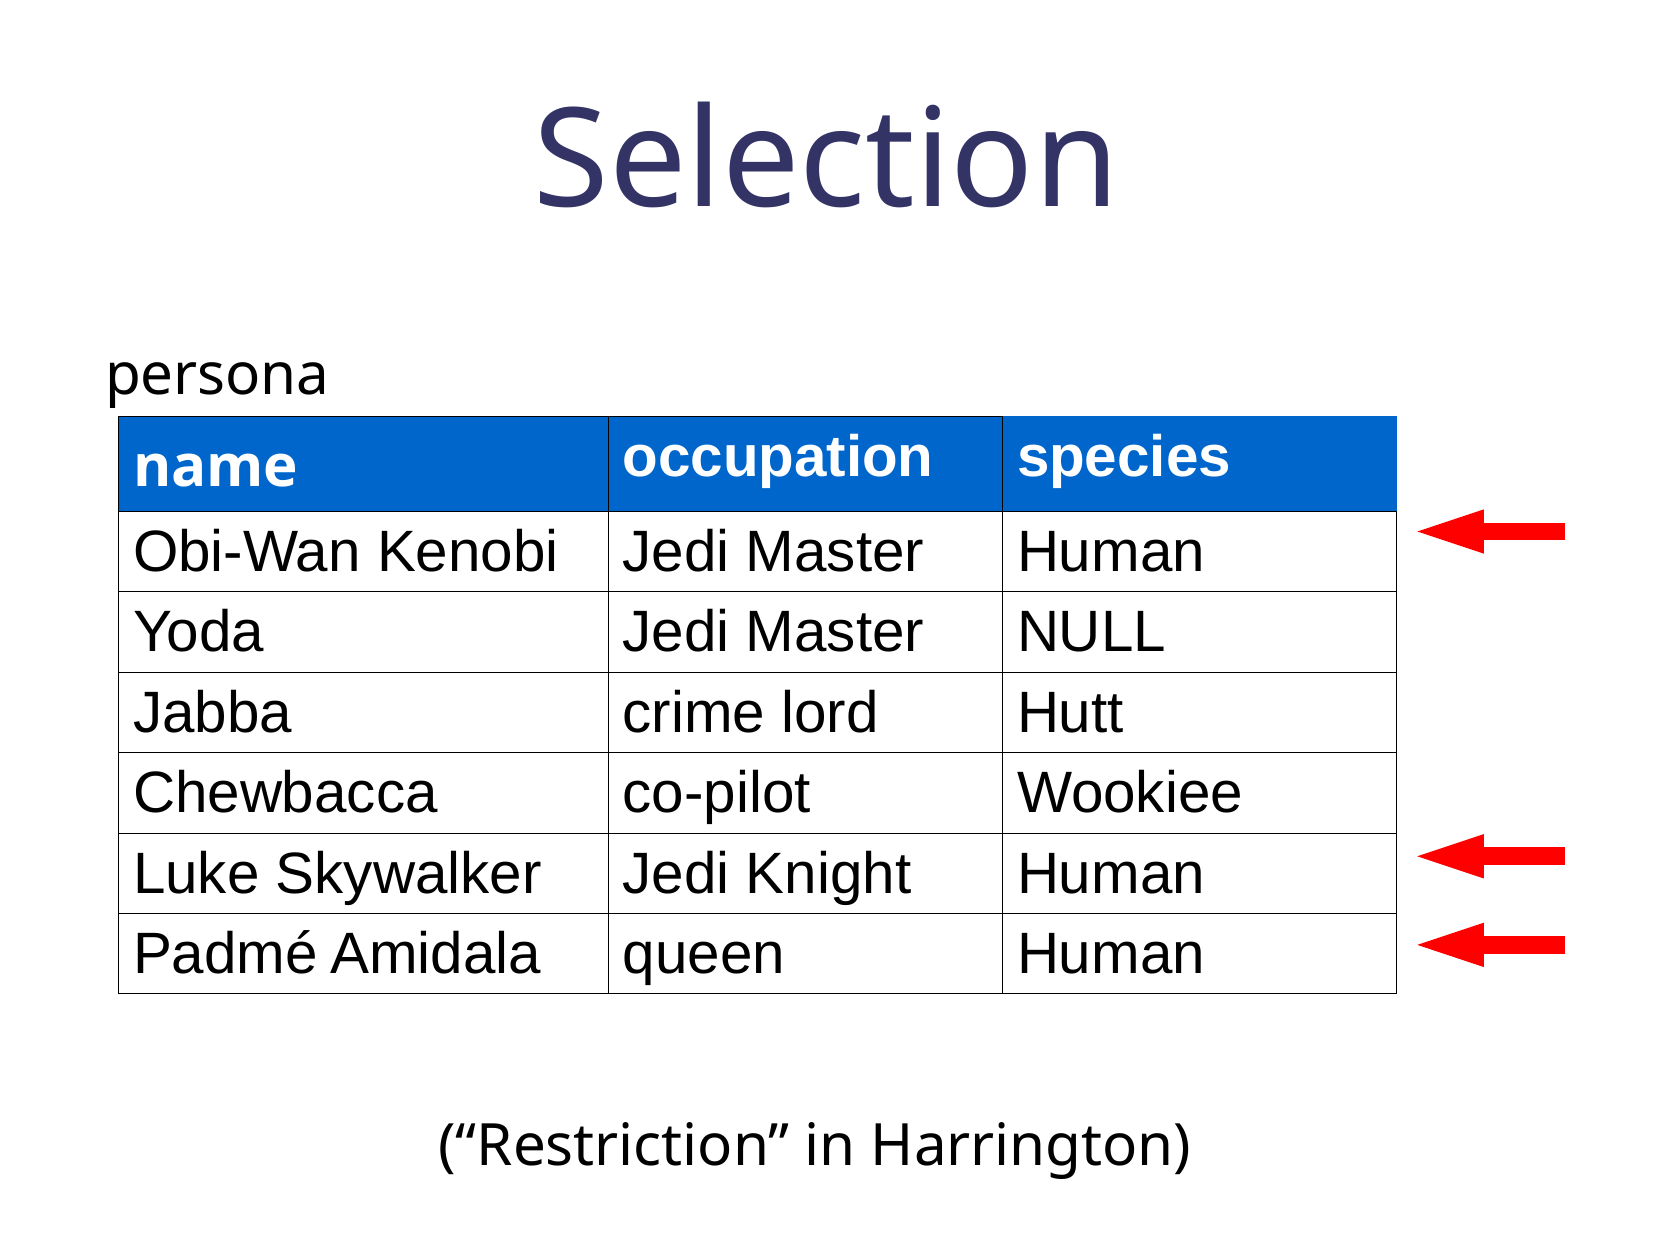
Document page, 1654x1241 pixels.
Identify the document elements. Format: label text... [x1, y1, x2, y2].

table_cell Human [1003, 914, 1396, 993]
table_header species [1003, 416, 1397, 511]
table_cell NULL [1003, 592, 1396, 672]
table_header name [119, 417, 608, 511]
table_cell Jedi Master [609, 592, 1002, 672]
table_cell Padmé Amidala [119, 914, 608, 993]
table_header occupation [609, 417, 1002, 511]
table_cell Yoda [119, 592, 608, 672]
text_box persona [75, 324, 685, 411]
table_cell Hutt [1003, 673, 1396, 752]
table_cell queen [609, 914, 1002, 993]
text_box (“Restriction” in Harrington) [64, 1095, 1565, 1182]
table_cell Jabba [119, 673, 608, 752]
table_cell Human [1003, 512, 1396, 591]
table_cell co-pilot [609, 753, 1002, 833]
table_cell Human [1003, 834, 1396, 913]
title Selection [82, 49, 1571, 257]
table_cell Obi-Wan Kenobi [119, 512, 608, 591]
table_cell crime lord [609, 673, 1002, 752]
table_cell Wookiee [1003, 753, 1396, 833]
table_cell Luke Skywalker [119, 834, 608, 913]
table_cell Jedi Master [609, 512, 1002, 591]
table_cell Jedi Knight [609, 834, 1002, 913]
table_cell Chewbacca [119, 753, 608, 833]
